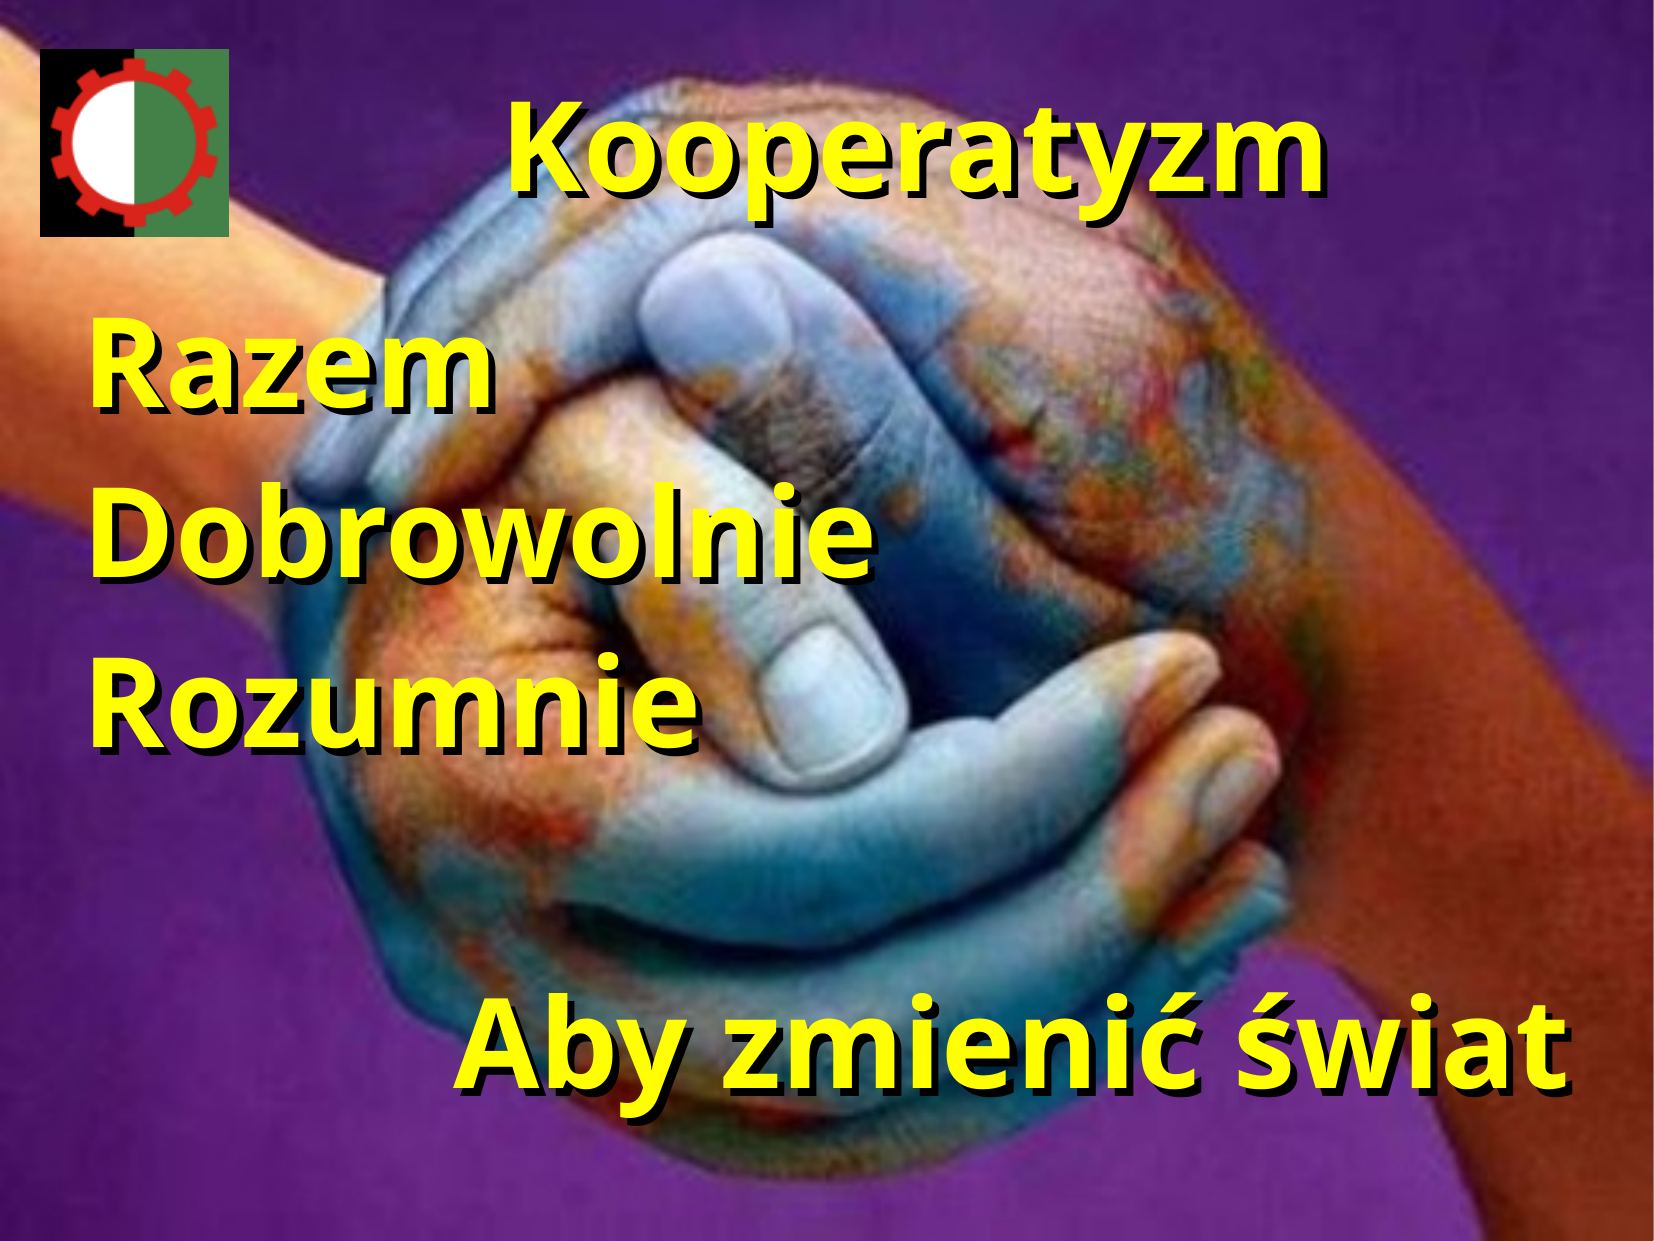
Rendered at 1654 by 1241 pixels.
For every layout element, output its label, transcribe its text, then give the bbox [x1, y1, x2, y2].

title Kooperatyzm [261, 49, 1571, 237]
picture [0, 0, 1654, 1241]
subtitle Razem Dobrowolnie Rozumnie Aby zmienić świat [82, 290, 1571, 1109]
